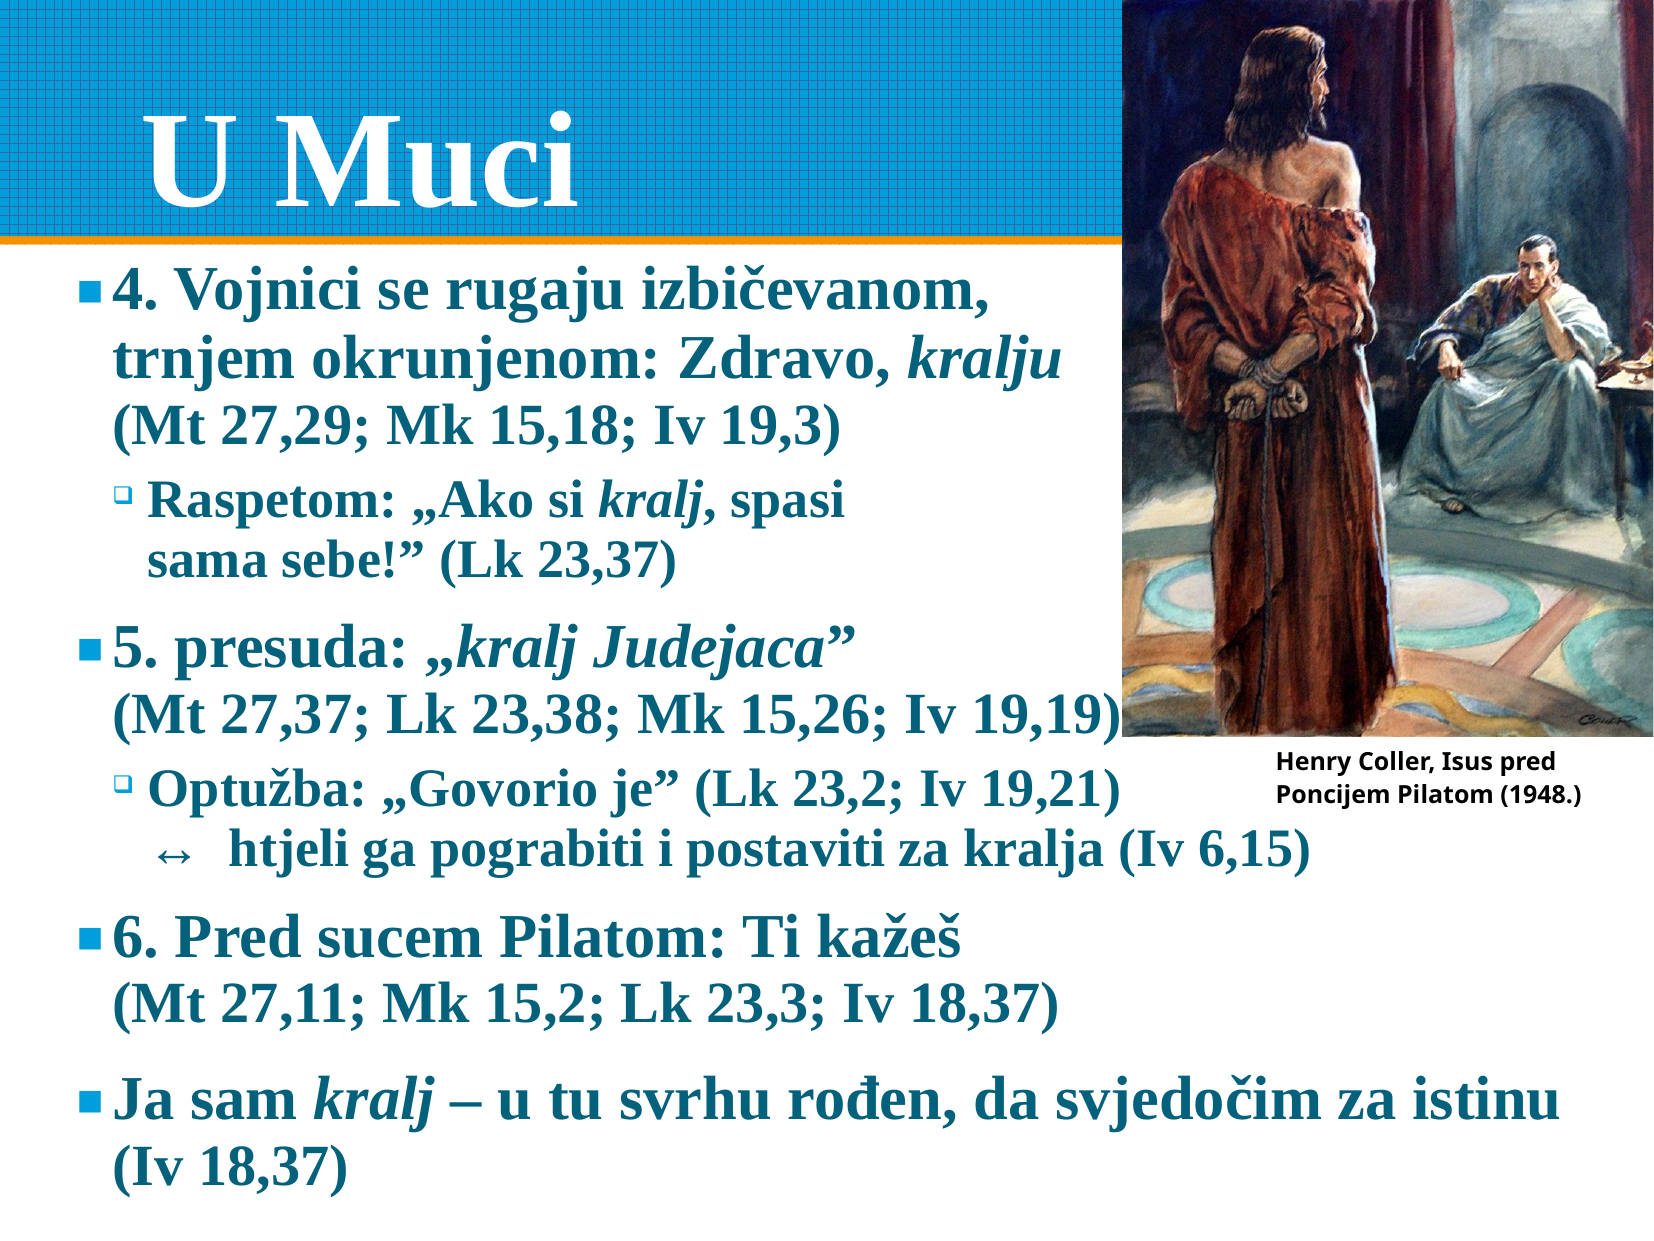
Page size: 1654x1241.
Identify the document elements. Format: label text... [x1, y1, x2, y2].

title U Muci [82, 19, 1122, 237]
picture [1122, 0, 1654, 737]
text_box Henry Coller, Isus pred Poncijem Pilatom (1948.) [1269, 757, 1634, 798]
list 4. Vojnici se rugaju izbičevanom, trnjem okrunjenom: Zdravo, kralju (Mt 27,29; Mk 15,18; Iv 19,3) Raspetom: „Ako si kralj, spasi sama sebe!” (Lk 23,37) 5. presuda: „kralj Judejaca” (Mt 27,37; Lk 23,38; Mk 15,26; Iv 19,19) Optužba: „Govorio je” (Lk 23,2; Iv 19,21) ↔ htjeli ga pograbiti i postaviti za kralja (Iv 6,15) 6. Pred sucem Pilatom: Ti kažeš (Mt 27,11; Mk 15,2; Lk 23,3; Iv 18,37) Ja sam kralj – u tu svrhu rođen, da svjedočim za istinu (Iv 18,37) [76, 253, 1565, 1229]
